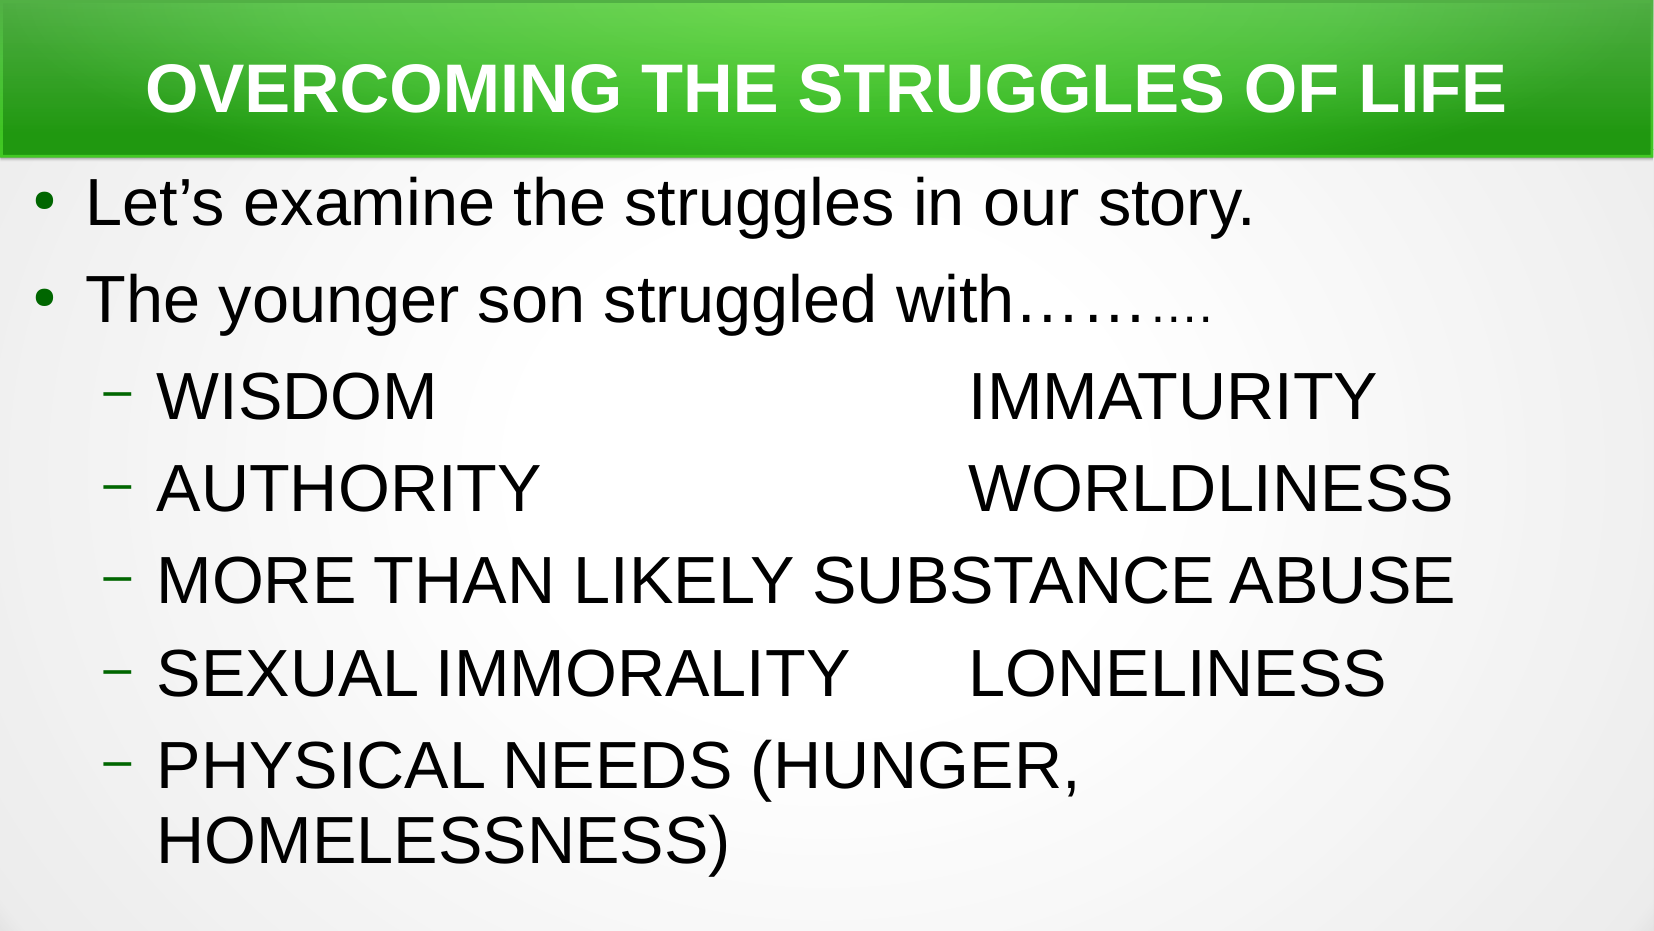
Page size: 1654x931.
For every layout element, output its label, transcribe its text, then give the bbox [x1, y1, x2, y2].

list Let’s examine the struggles in our story. The younger son struggled with………. WISDOM IMMATURITY AUTHORITY WORLDLINESS MORE THAN LIKELY SUBSTANCE ABUSE SEXUAL IMMORALITY LONELINESS PHYSICAL NEEDS (HUNGER, HOMELESSNESS) [15, 165, 1636, 916]
title OVERCOMING THE STRUGGLES OF LIFE [82, 35, 1571, 142]
